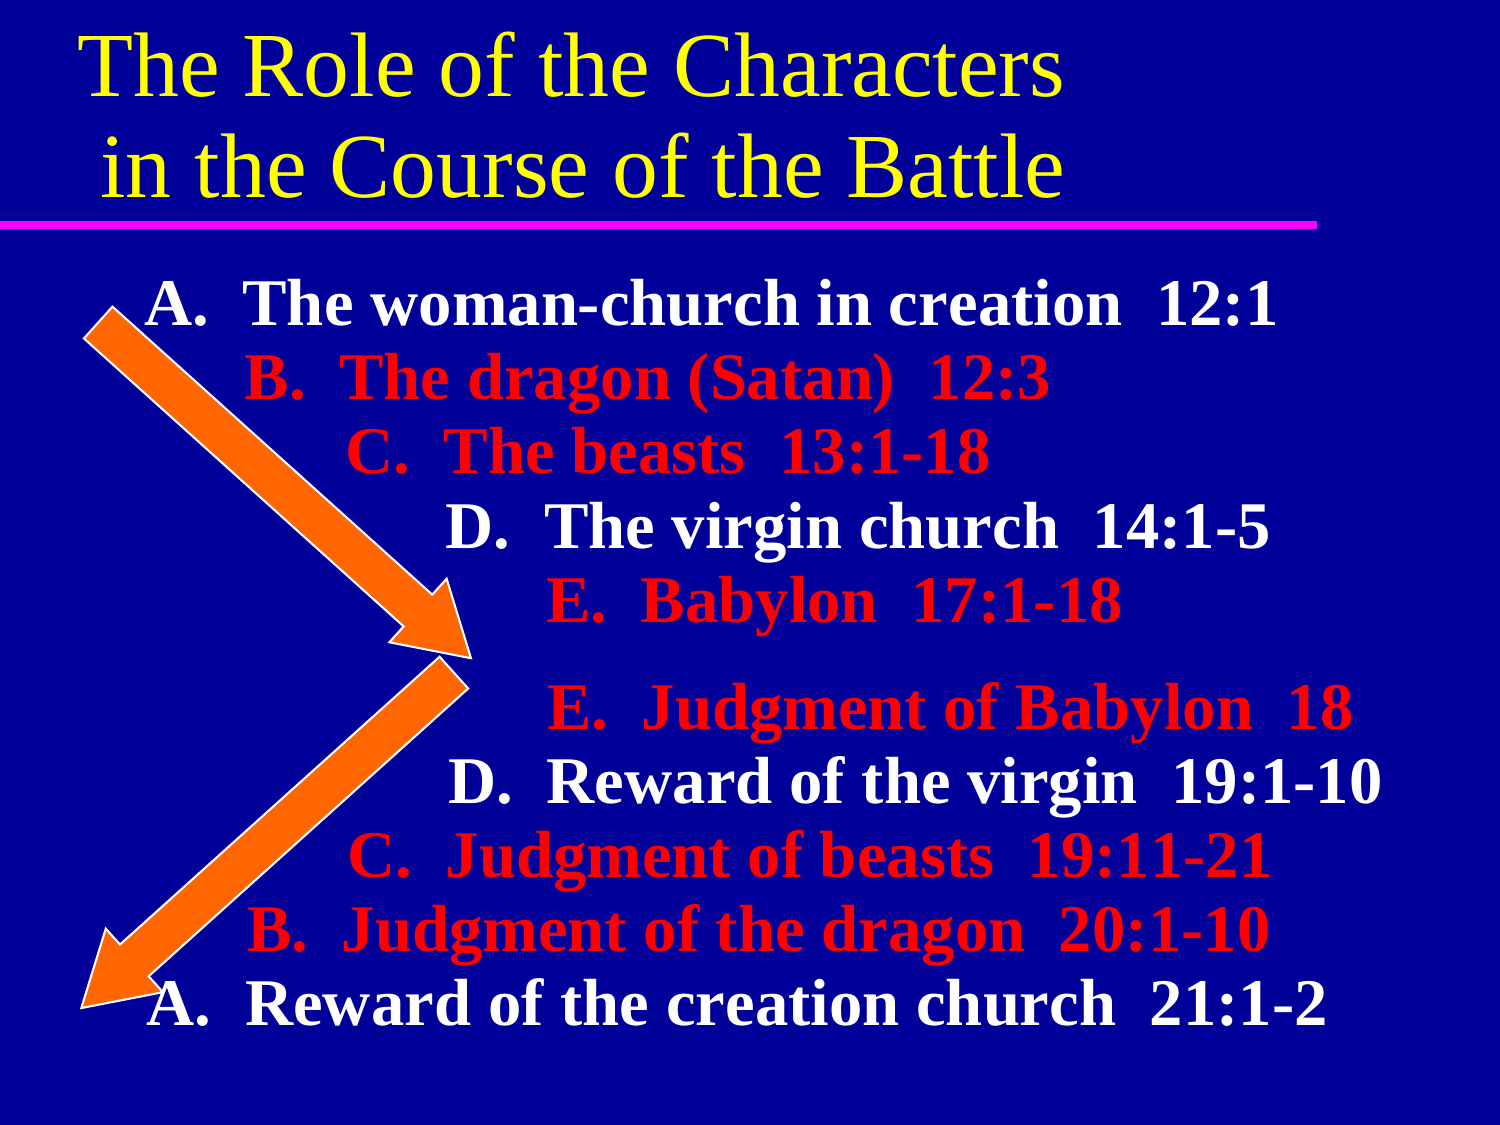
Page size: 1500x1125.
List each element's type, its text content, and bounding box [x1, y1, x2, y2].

text_box [83, 306, 471, 659]
text_box A. The woman-church in creation 12:1 B. The dragon (Satan) 12:3 C. The beasts 13:1-18 D. The virgin church 14:1-5 E. Babylon 17:1-18 [128, 258, 1476, 645]
title The Role of the Characters in the Course of the Battle [62, 5, 1338, 225]
list E. Judgment of Babylon 18 D. Reward of the virgin 19:1-10 C. Judgment of beasts 19:11-21 B. Judgment of the dragon 20:1-10 A. Reward of the creation church 21:1-2 [131, 662, 1438, 1075]
text_box A. The woman-church in creation 12:1 B. The dragon (Satan) 12:3 C. The beasts 13:1-18 D. The virgin church 14:1-5 E. Babylon 17:1-18 [128, 380, 403, 645]
text_box [81, 928, 131, 1009]
text_box [433, 656, 445, 662]
